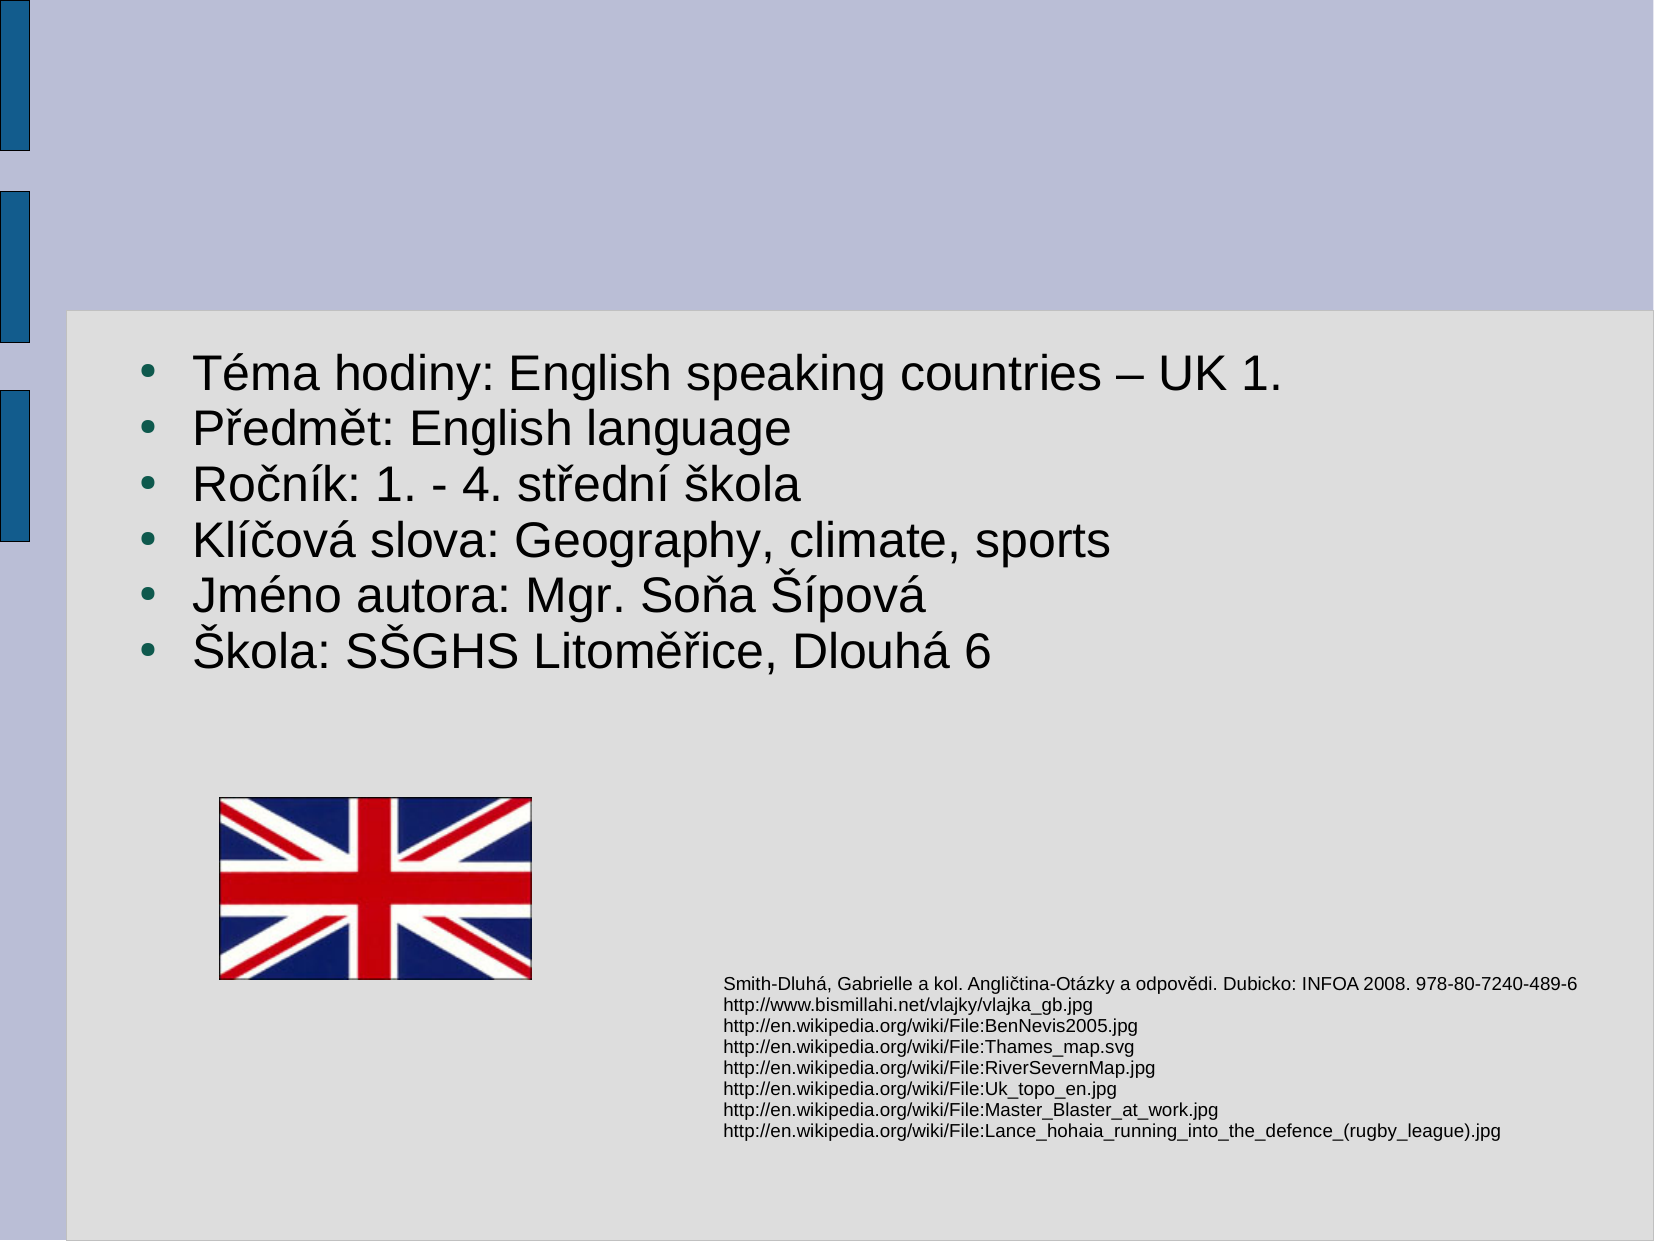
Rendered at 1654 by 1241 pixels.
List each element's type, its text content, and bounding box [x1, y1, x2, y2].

picture [219, 797, 532, 981]
text_box Smith-Dluhá, Gabrielle a kol. Angličtina-Otázky a odpovědi. Dubicko: INFOA 2008. 978-80-7240-489-6 http://www.bismillahi.net/vlajky/vlajka_gb.jpg http://en.wikipedia.org/wiki/File:BenNevis2005.jpg http://en.wikipedia.org/wiki/File:Thames_map.svg http://en.wikipedia.org/wiki/File:RiverSevernMap.jpg http://en.wikipedia.org/wiki/File:Uk_topo_en.jpg http://en.wikipedia.org/wiki/File:Master_Blaster_at_work.jpg http://en.wikipedia.org/wiki/File:Lance_hohaia_running_into_the_defence_(rugby_league).jpg [708, 944, 1614, 1147]
list Téma hodiny: English speaking countries – UK 1. Předmět: English language Ročník: 1. - 4. střední škola Klíčová slova: Geography, climate, sports Jméno autora: Mgr. Soňa Šípová Škola: SŠGHS Litoměřice, Dlouhá 6 [121, 344, 1534, 1127]
